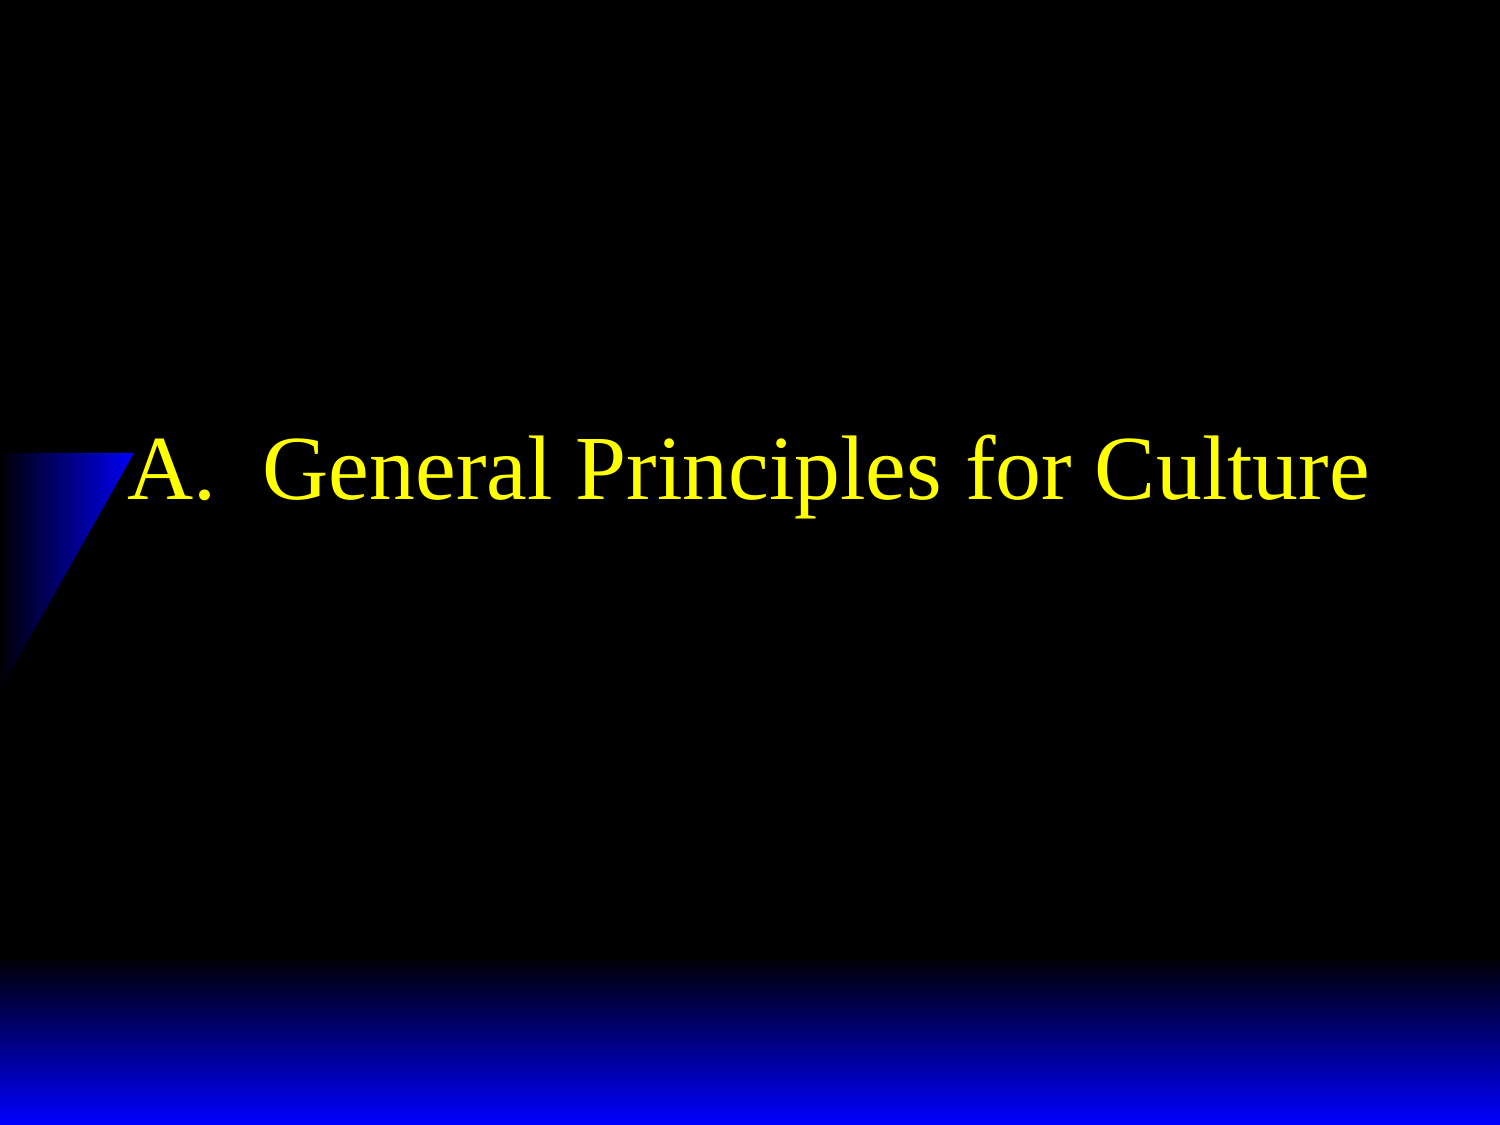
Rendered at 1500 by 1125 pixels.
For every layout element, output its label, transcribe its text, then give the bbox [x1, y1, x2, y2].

title A. General Principles for Culture [112, 374, 1388, 563]
